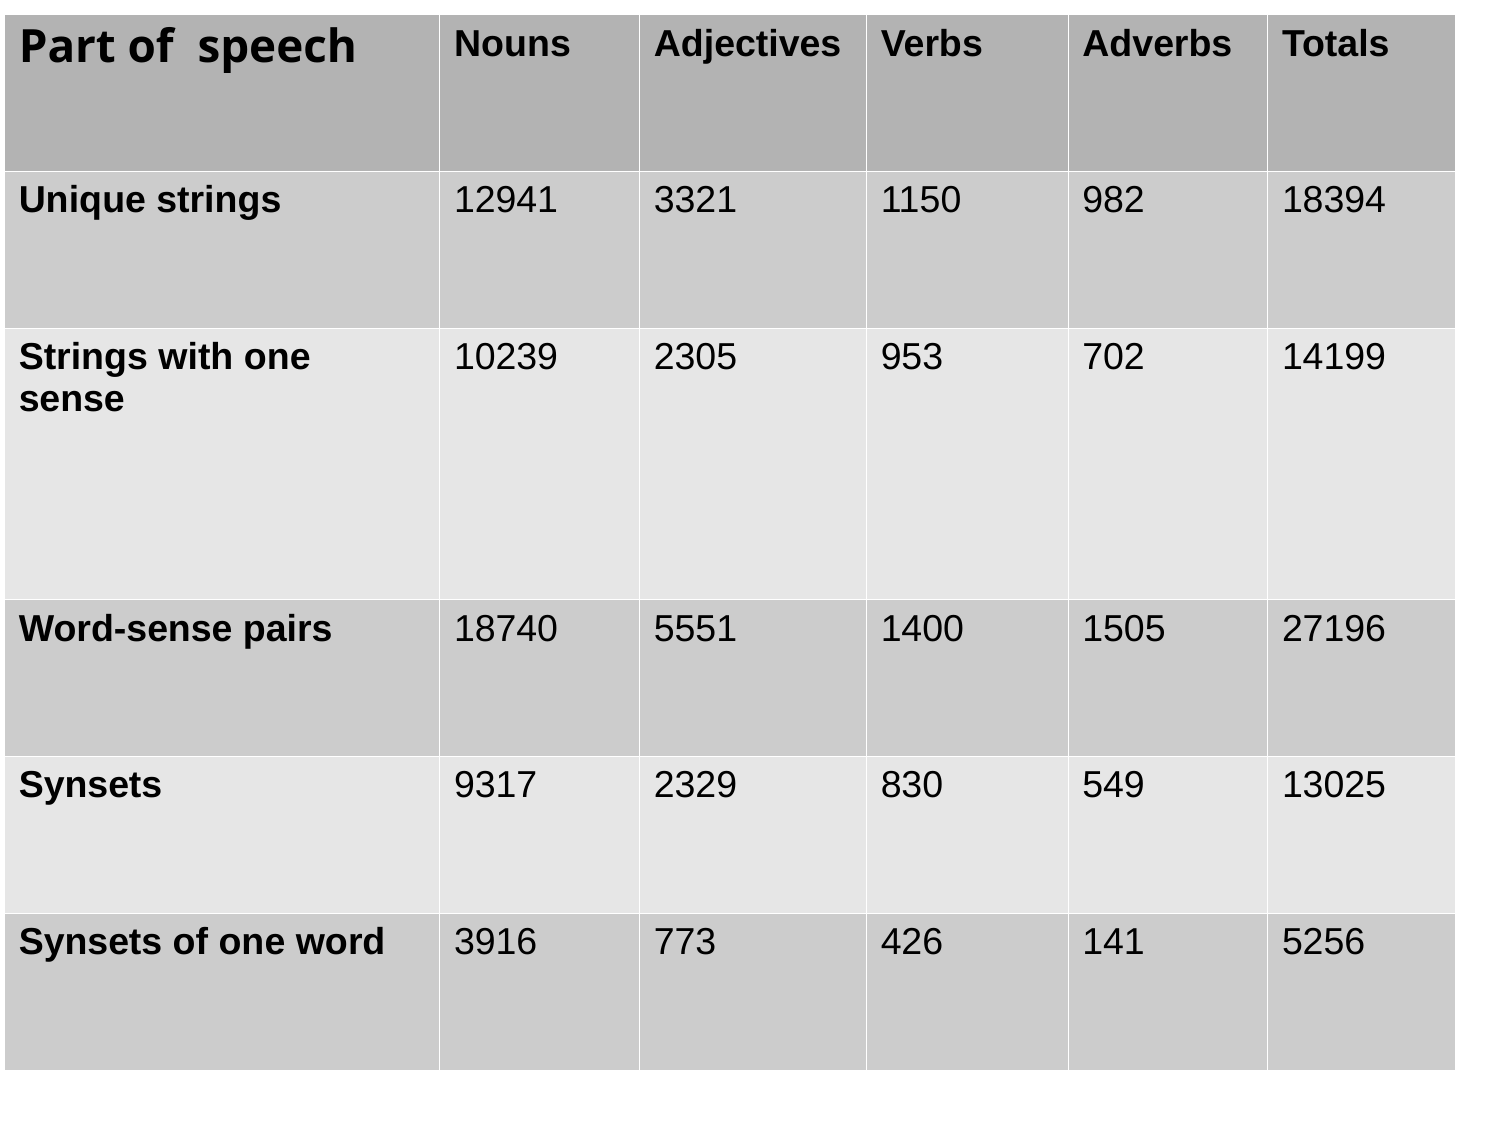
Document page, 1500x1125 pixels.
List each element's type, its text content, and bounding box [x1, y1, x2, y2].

table_cell 9317 [440, 757, 639, 913]
table_cell 549 [1069, 757, 1267, 913]
table_cell 426 [867, 914, 1068, 1070]
table_cell 5256 [1268, 914, 1455, 1070]
table_cell 1505 [1069, 600, 1267, 756]
table_header Adjectives [640, 15, 866, 171]
table_cell Synsets of one word [5, 914, 439, 1070]
table_header Adverbs [1069, 15, 1267, 171]
table_cell 982 [1069, 172, 1267, 328]
table_cell 18394 [1268, 172, 1455, 328]
table_cell 773 [640, 914, 866, 1070]
table_cell 830 [867, 757, 1068, 913]
table_cell 702 [1069, 329, 1267, 599]
table_cell Word-sense pairs [5, 600, 439, 756]
table_cell 14199 [1268, 329, 1455, 599]
table_cell 1400 [867, 600, 1068, 756]
table_header Verbs [867, 15, 1068, 171]
table_cell 13025 [1268, 757, 1455, 913]
table_header Nouns [440, 15, 639, 171]
table_cell 5551 [640, 600, 866, 756]
table_cell Strings with one sense [5, 329, 439, 599]
table_cell 2329 [640, 757, 866, 913]
table_cell 141 [1069, 914, 1267, 1070]
table_cell 953 [867, 329, 1068, 599]
table_header Part of speech [5, 15, 439, 171]
table_cell 3916 [440, 914, 639, 1070]
table_cell Unique strings [5, 172, 439, 328]
table_cell 12941 [440, 172, 639, 328]
table_header Totals [1268, 15, 1455, 171]
table_cell 10239 [440, 329, 639, 599]
table_cell Synsets [5, 757, 439, 913]
table_cell 1150 [867, 172, 1068, 328]
table_cell 27196 [1268, 600, 1455, 756]
table_cell 2305 [640, 329, 866, 599]
table_cell 3321 [640, 172, 866, 328]
table_cell 18740 [440, 600, 639, 756]
